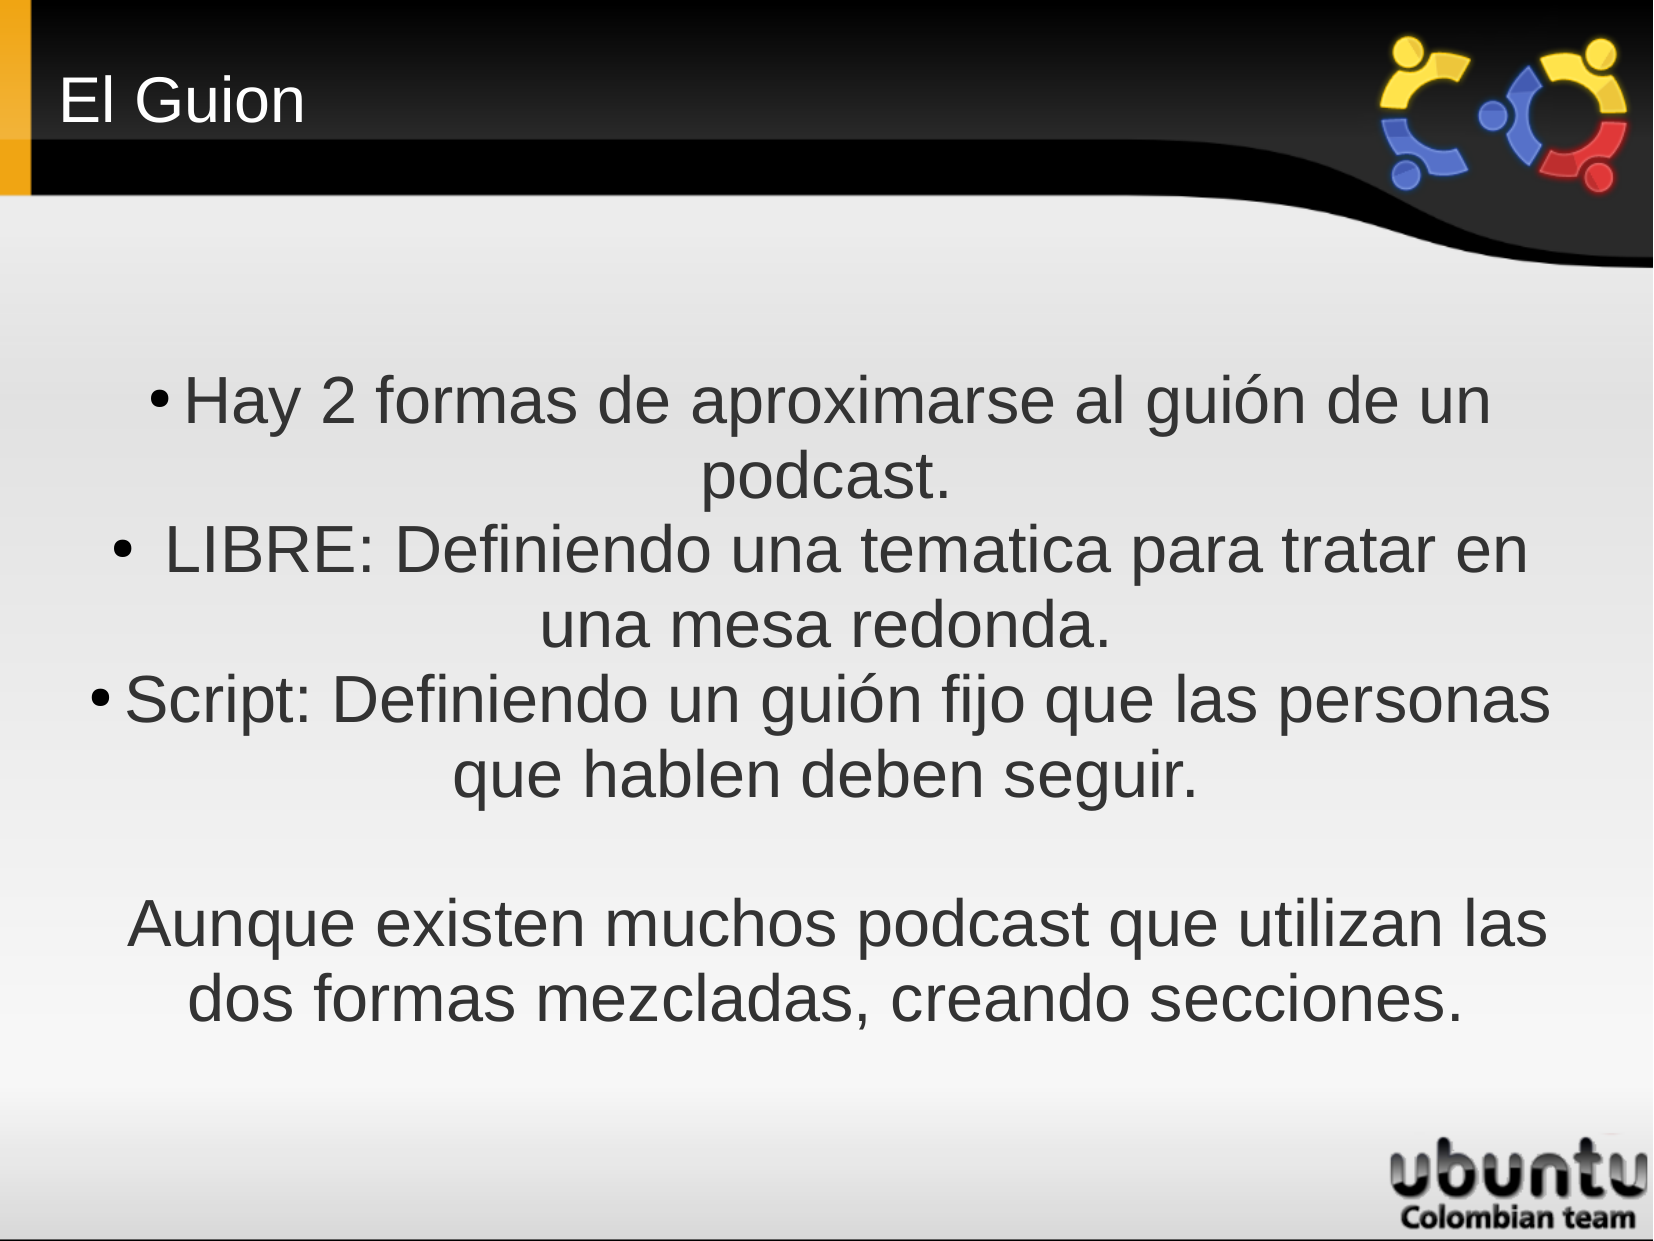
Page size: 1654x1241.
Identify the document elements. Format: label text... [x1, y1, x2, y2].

subtitle Hay 2 formas de aproximarse al guión de un podcast. LIBRE: Definiendo una tematica para tratar en una mesa redonda. Script: Definiendo un guión fijo que las personas que hablen deben seguir. Aunque existen muchos podcast que utilizan las dos formas mezcladas, creando secciones. [82, 325, 1571, 1074]
title El Guion [59, 41, 1376, 160]
picture [0, 0, 1653, 1241]
